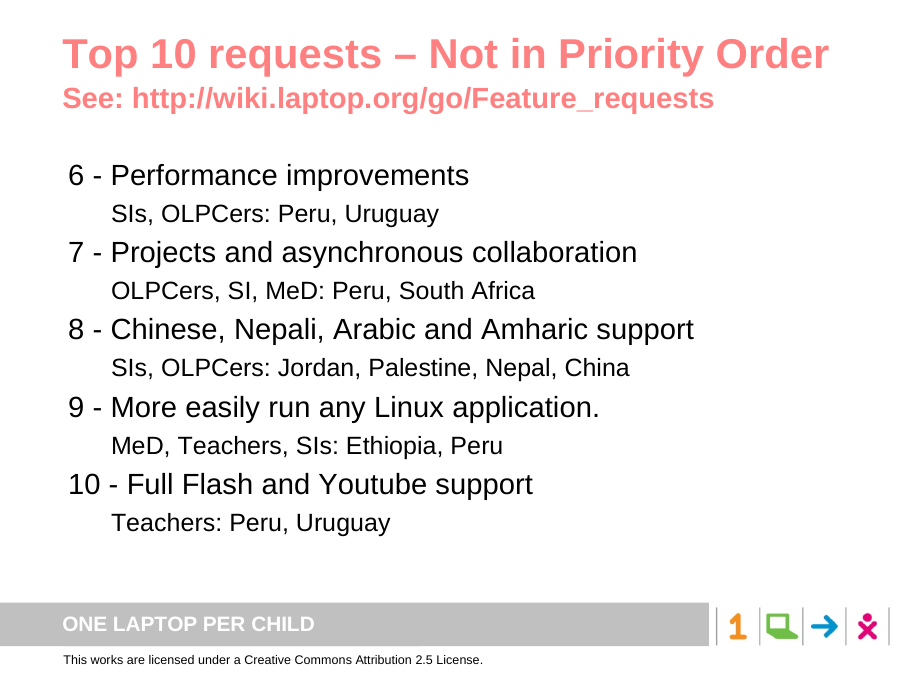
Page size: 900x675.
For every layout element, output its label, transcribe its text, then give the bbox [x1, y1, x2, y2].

text_box 6 - Performance improvements SIs, OLPCers: Peru, Uruguay 7 - Projects and asynchronous collaboration OLPCers, SI, MeD: Peru, South Africa 8 - Chinese, Nepali, Arabic and Amharic support SIs, OLPCers: Jordan, Palestine, Nepal, China 9 - More easily run any Linux application. MeD, Teachers, SIs: Ethiopia, Peru 10 - Full Flash and Youtube support Teachers: Peru, Uruguay [62, 156, 850, 579]
picture [709, 598, 898, 655]
text_box Top 10 requests – Not in Priority Order See: http://wiki.laptop.org/go/Feature_requests [62, 14, 843, 123]
